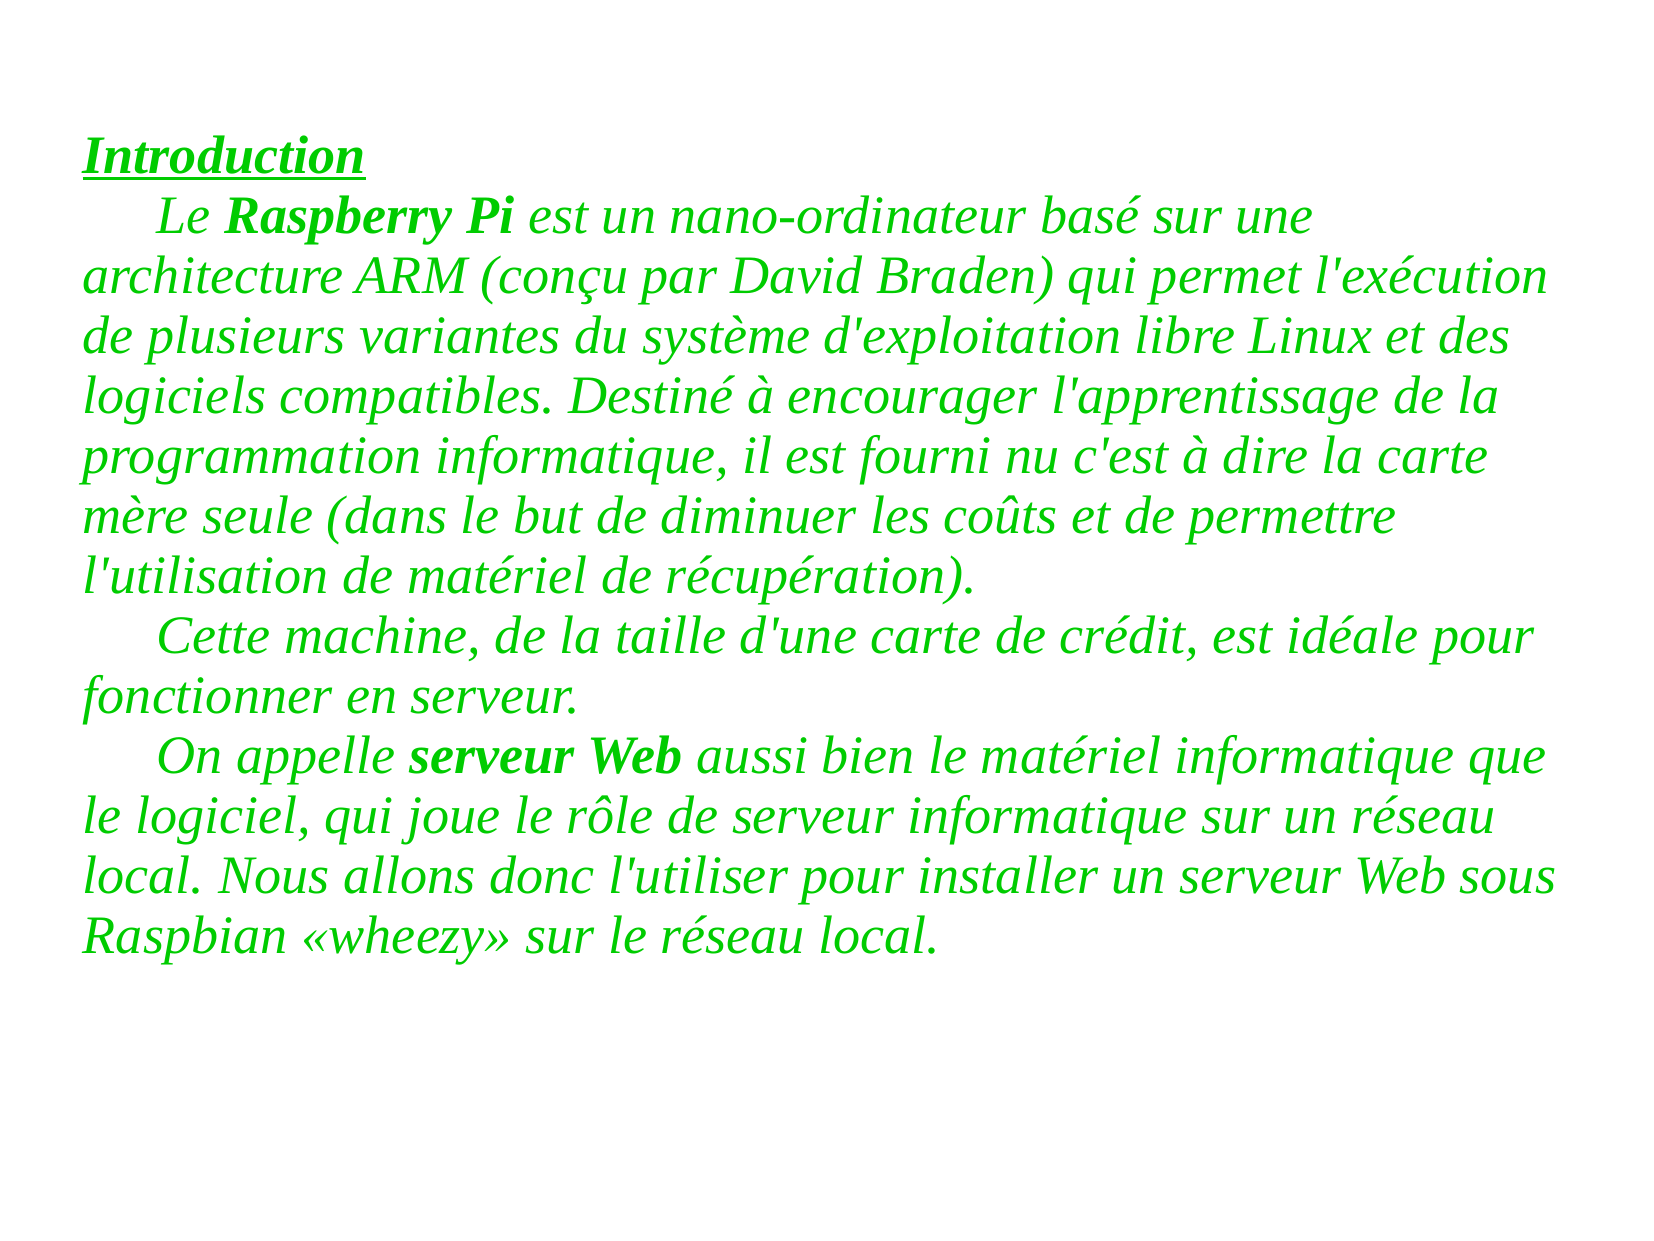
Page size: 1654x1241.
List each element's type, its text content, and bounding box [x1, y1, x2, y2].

subtitle Introduction Le Raspberry Pi est un nano-ordinateur basé sur une architecture ARM (conçu par David Braden) qui permet l'exécution de plusieurs variantes du système d'exploitation libre Linux et des logiciels compatibles. Destiné à encourager l'apprentissage de la programmation informatique, il est fourni nu c'est à dire la carte mère seule (dans le but de diminuer les coûts et de permettre l'utilisation de matériel de récupération). Cette machine, de la taille d'une carte de crédit, est idéale pour fonctionner en serveur. On appelle serveur Web aussi bien le matériel informatique que le logiciel, qui joue le rôle de serveur informatique sur un réseau local. Nous allons donc l'utiliser pour installer un serveur Web sous Raspbian «wheezy» sur le réseau local. [82, 65, 1571, 1026]
